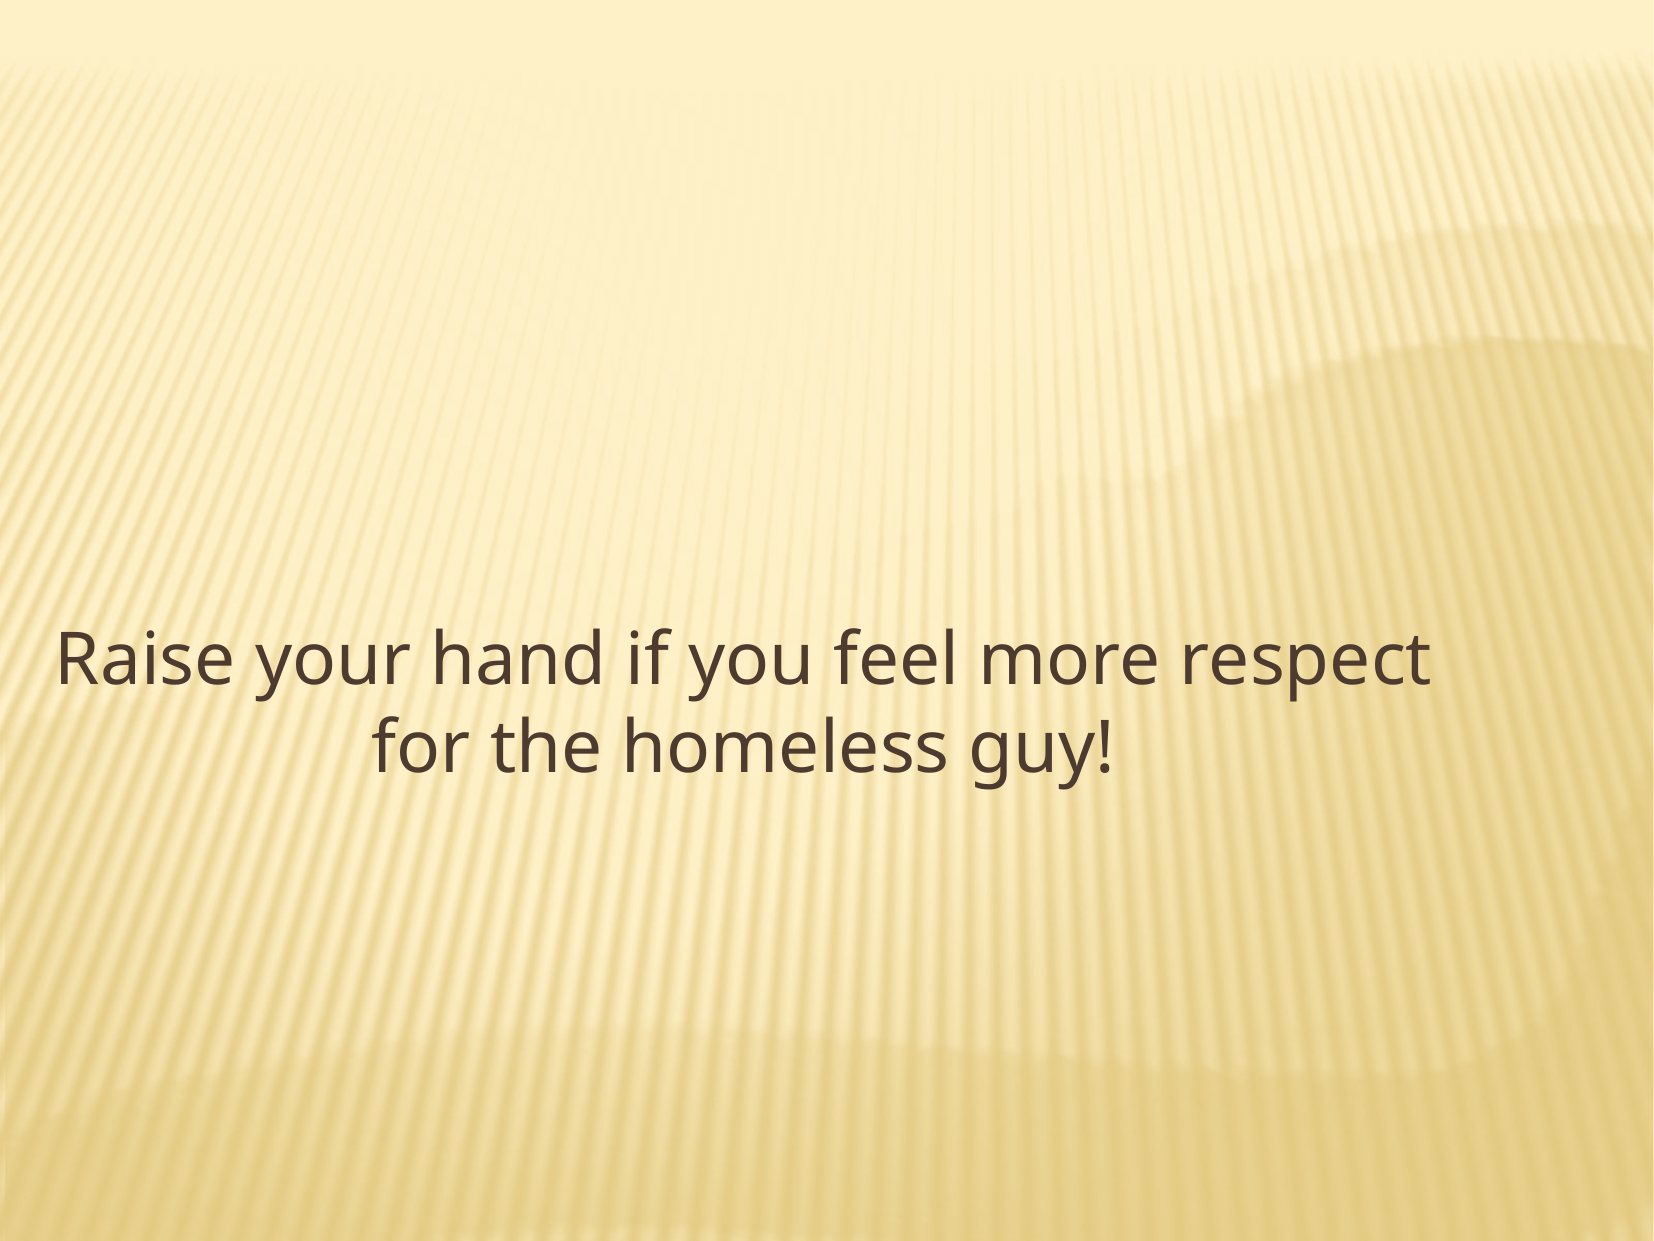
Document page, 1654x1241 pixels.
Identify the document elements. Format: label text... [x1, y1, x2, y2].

subtitle Raise your hand if you feel more respect for the homeless guy! [0, 297, 1489, 1102]
